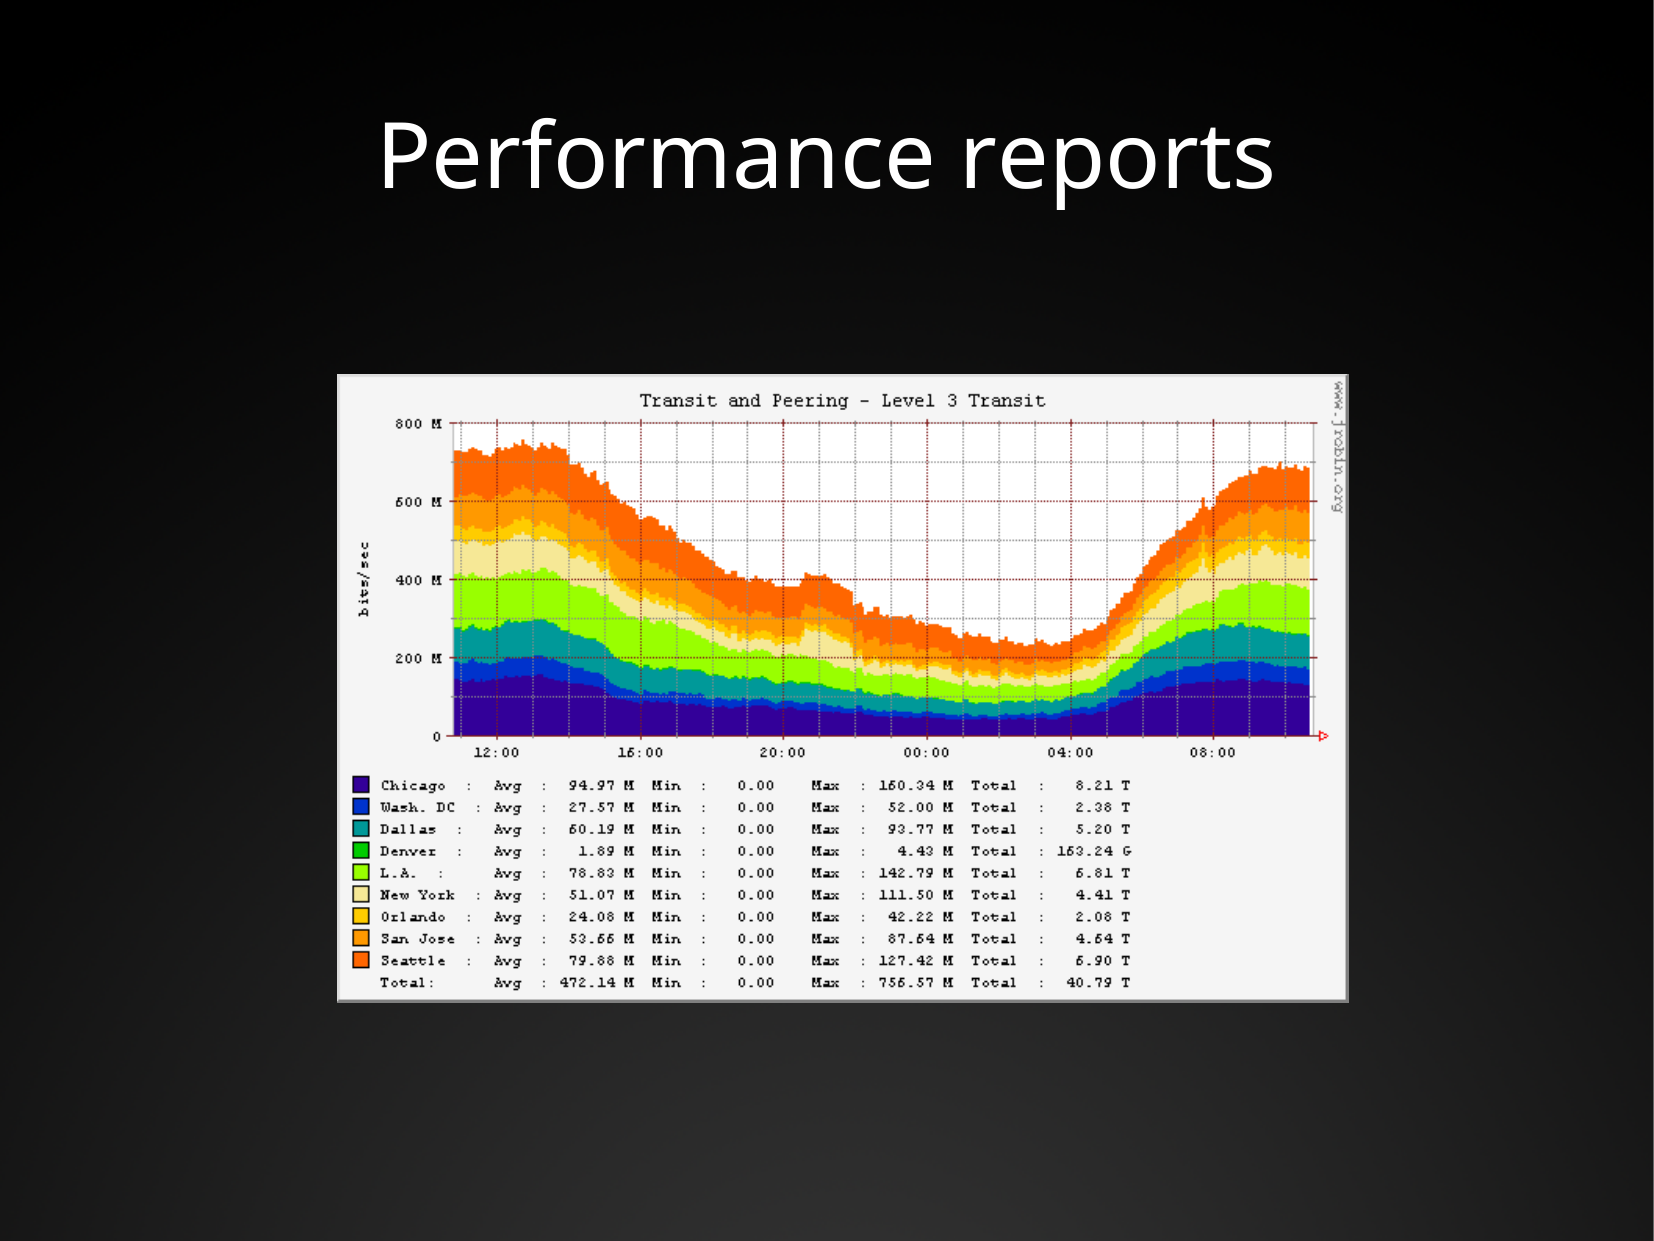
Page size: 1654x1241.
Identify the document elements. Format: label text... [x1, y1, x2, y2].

picture [0, 0, 1654, 1241]
title Performance reports [82, 49, 1571, 257]
